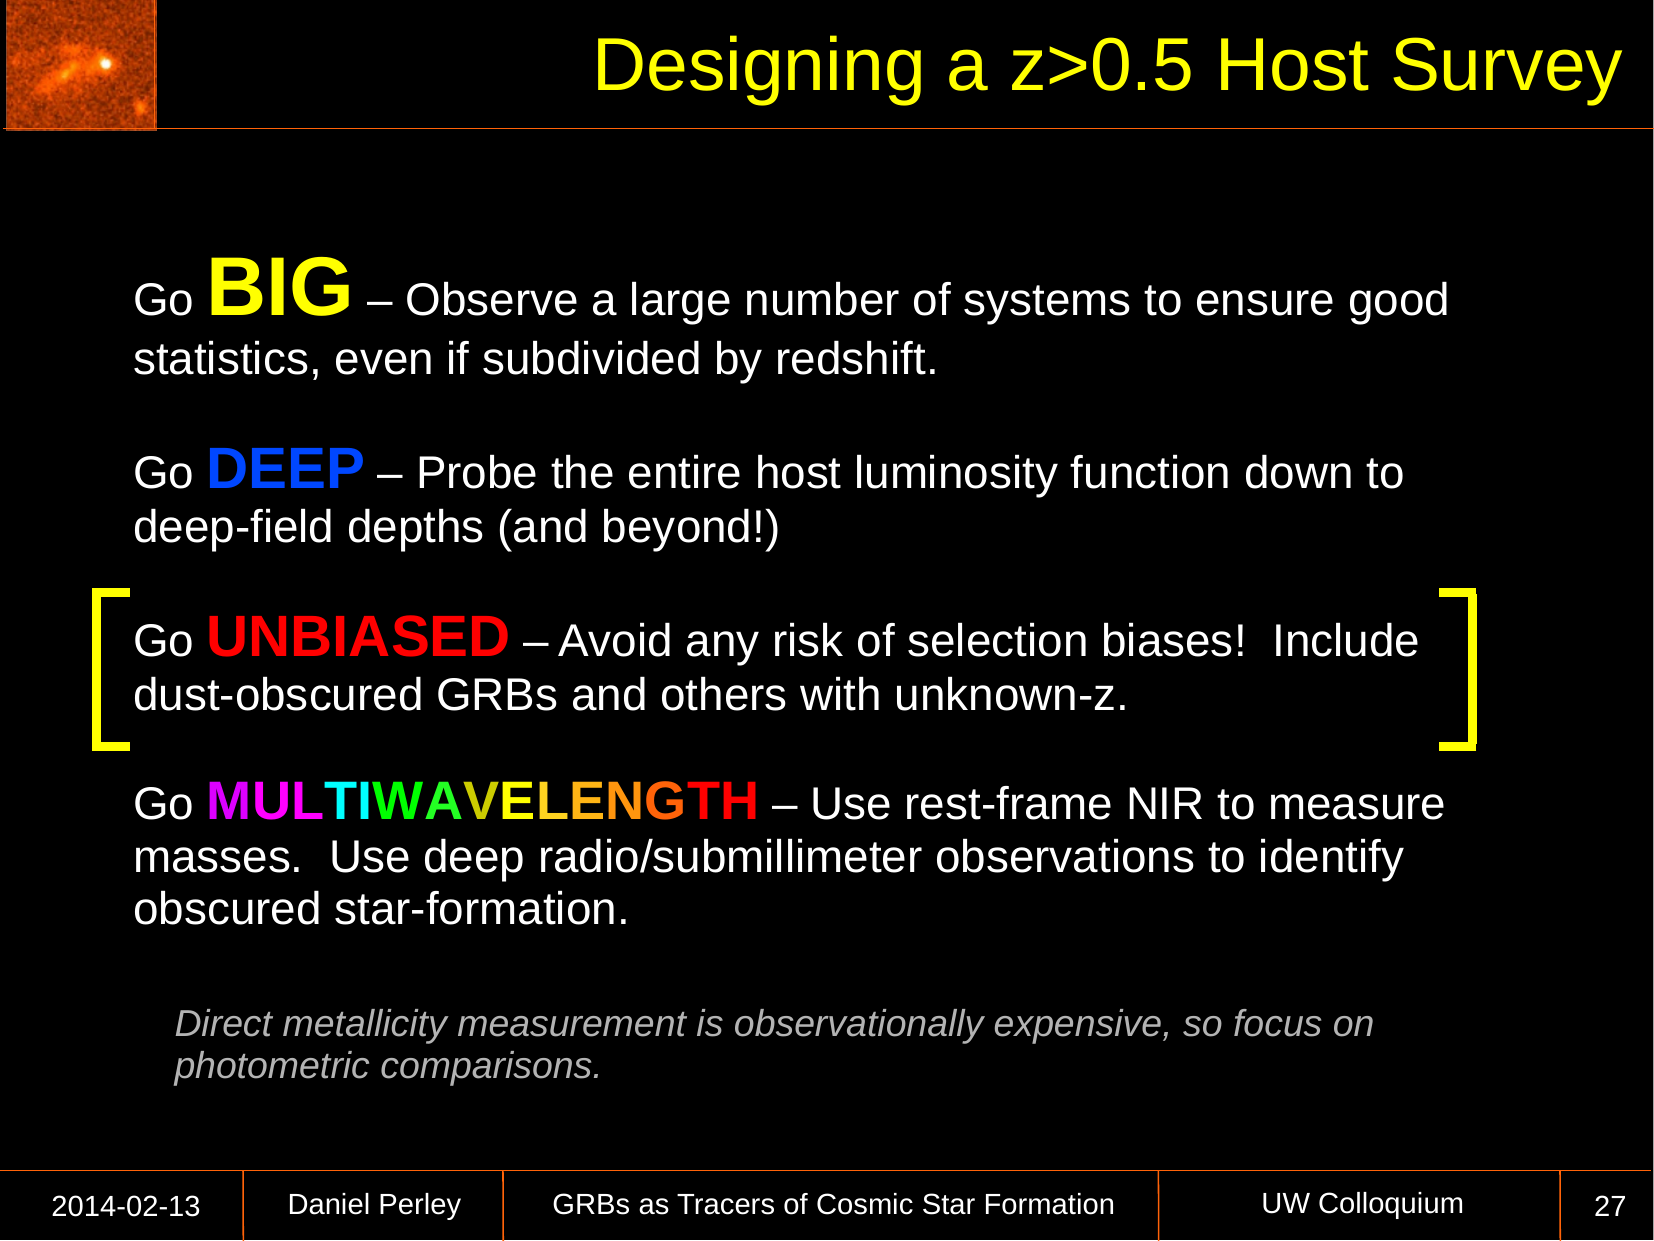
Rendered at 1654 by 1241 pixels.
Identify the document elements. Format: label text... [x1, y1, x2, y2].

text_box Go BIG – Observe a large number of systems to ensure good statistics, even if subdivided by redshift. Go DEEP – Probe the entire host luminosity function down to deep-field depths (and beyond!) Go UNBIASED – Avoid any risk of selection biases! Include dust-obscured GRBs and others with unknown-z. Go MULTIWAVELENGTH – Use rest-frame NIR to measure masses. Use deep radio/submillimeter observations to identify obscured star-formation. [118, 232, 1619, 942]
title Designing a z>0.5 Host Survey [187, 21, 1624, 108]
text_box Direct metallicity measurement is observationally expensive, so focus on photometric comparisons. [159, 994, 1443, 1094]
picture [7, 0, 154, 128]
